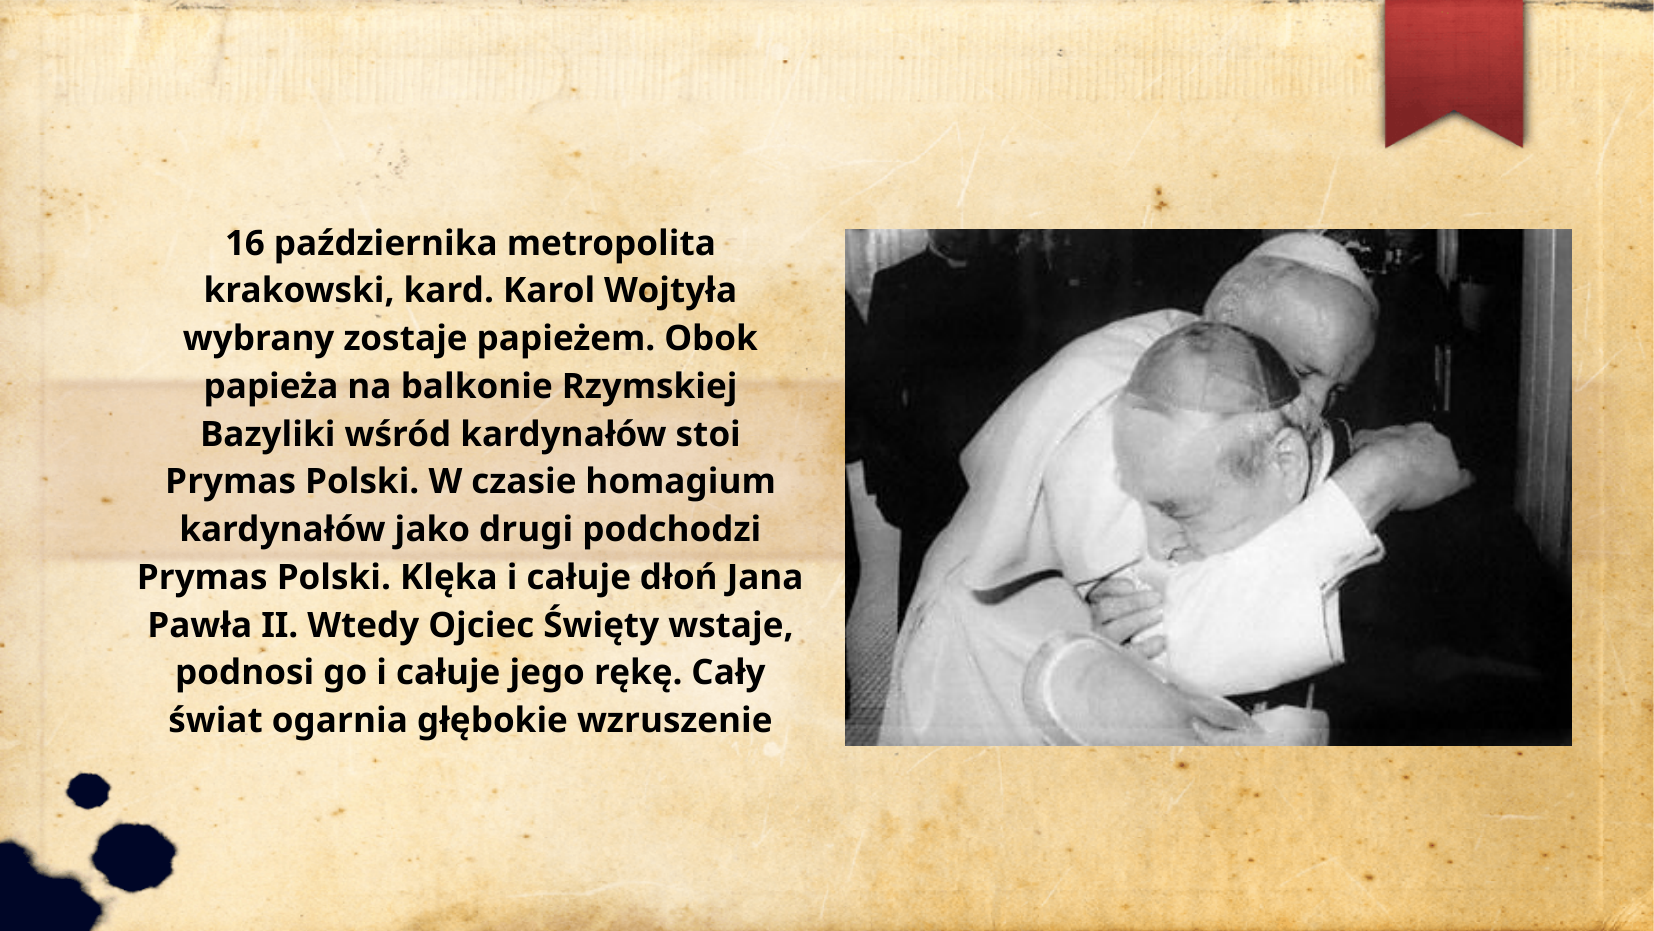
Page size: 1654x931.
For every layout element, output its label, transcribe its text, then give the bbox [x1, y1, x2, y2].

picture [0, 0, 1654, 931]
list 16 października metropolita krakowski, kard. Karol Wojtyła wybrany zostaje papieżem. Obok papieża na balkonie Rzymskiej Bazyliki wśród kardynałów stoi Prymas Polski. W czasie homagium kardynałów jako drugi podchodzi Prymas Polski. Klęka i całuje dłoń Jana Pawła II. Wtedy Ojciec Święty wstaje, podnosi go i całuje jego rękę. Cały świat ogarnia głębokie wzruszenie [82, 217, 809, 758]
